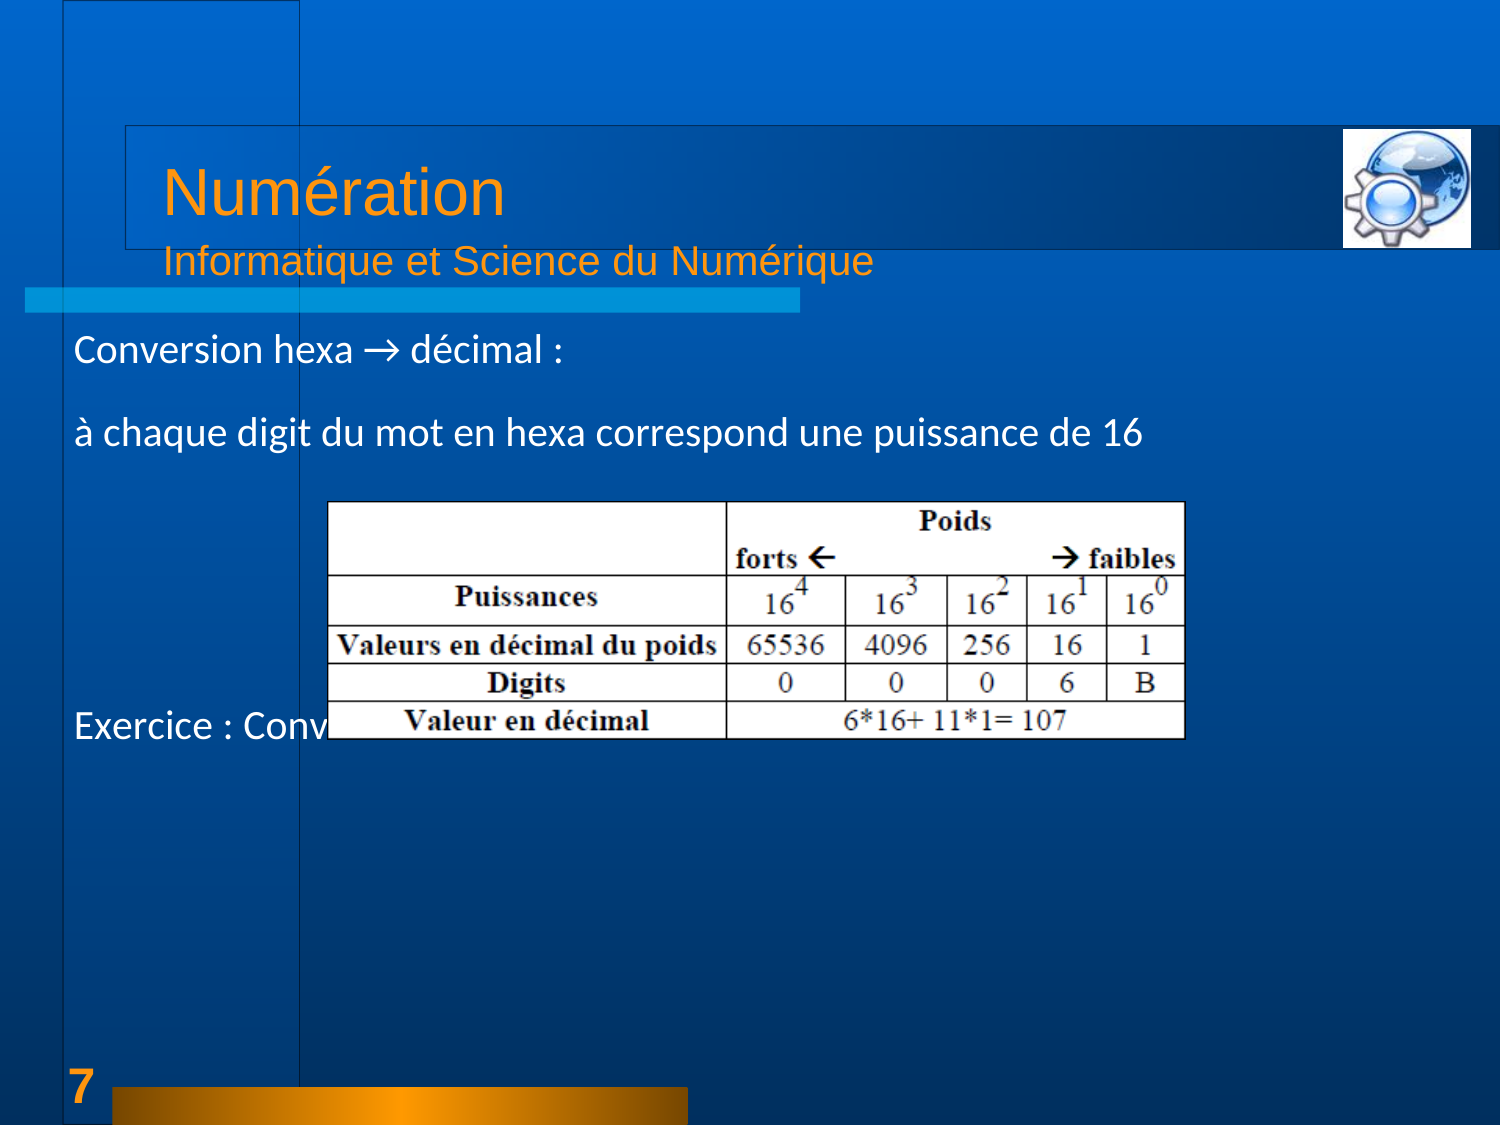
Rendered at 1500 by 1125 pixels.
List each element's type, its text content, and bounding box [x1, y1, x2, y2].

text_box Conversion hexa → décimal : à chaque digit du mot en hexa correspond une puissance de 16 Exercice : Convertir 0x6B en décimal. [59, 324, 1477, 850]
picture [1343, 129, 1471, 248]
picture [327, 501, 1186, 740]
